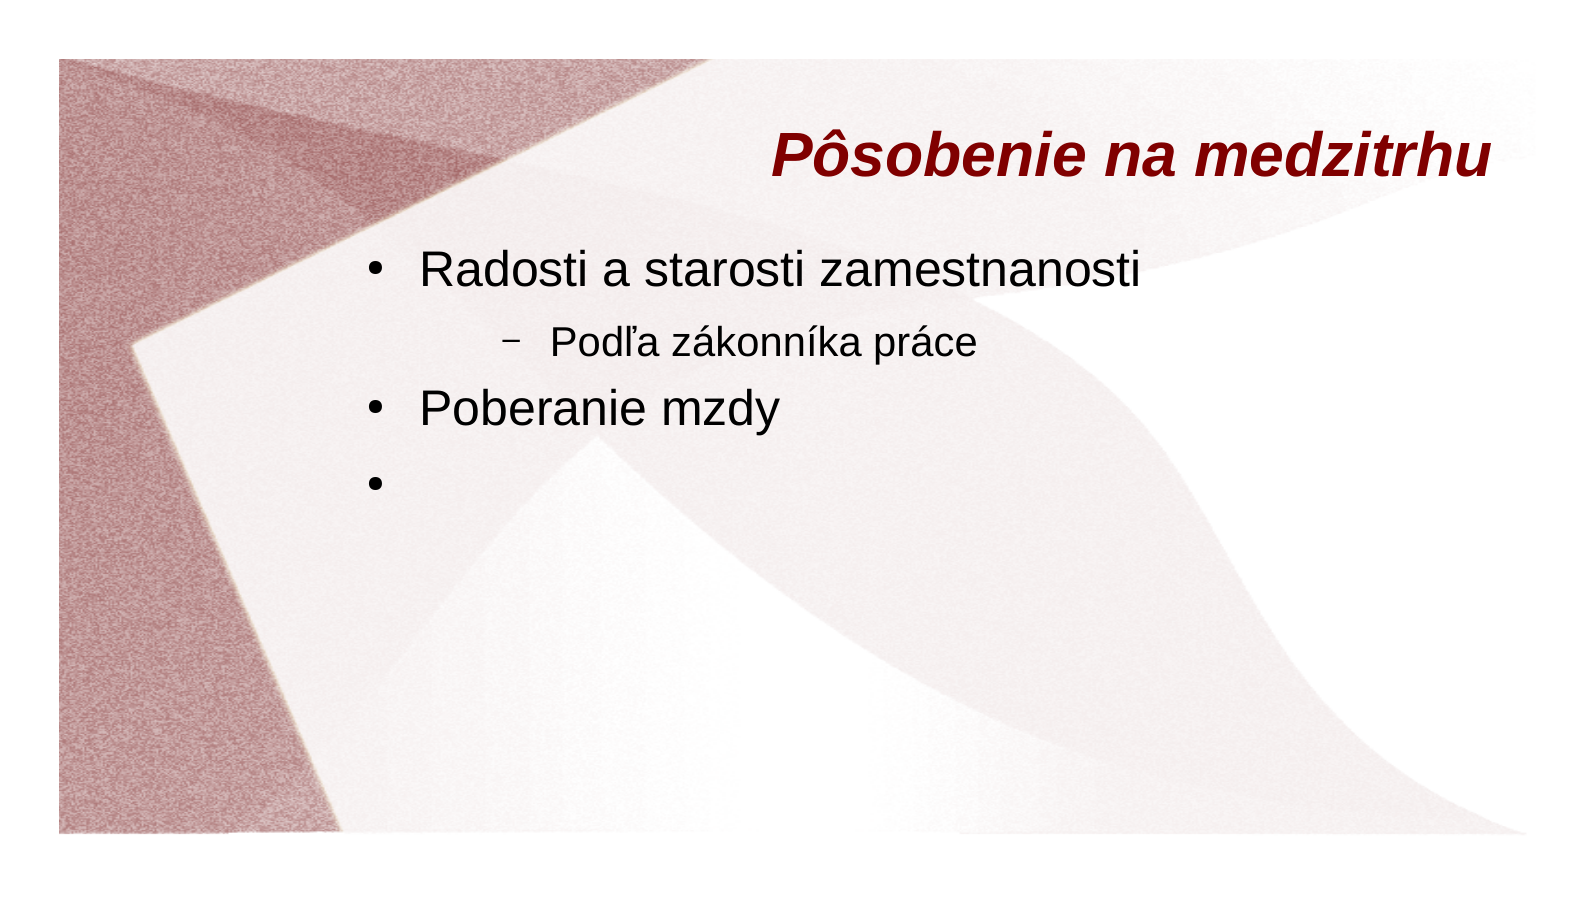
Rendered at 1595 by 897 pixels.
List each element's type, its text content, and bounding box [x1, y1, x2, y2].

picture [59, 59, 1536, 838]
list Radosti a starosti zamestnanosti Podľa zákonníka práce Poberanie mzdy [349, 241, 1488, 693]
title Pôsobenie na medzitrhu [591, 90, 1494, 220]
